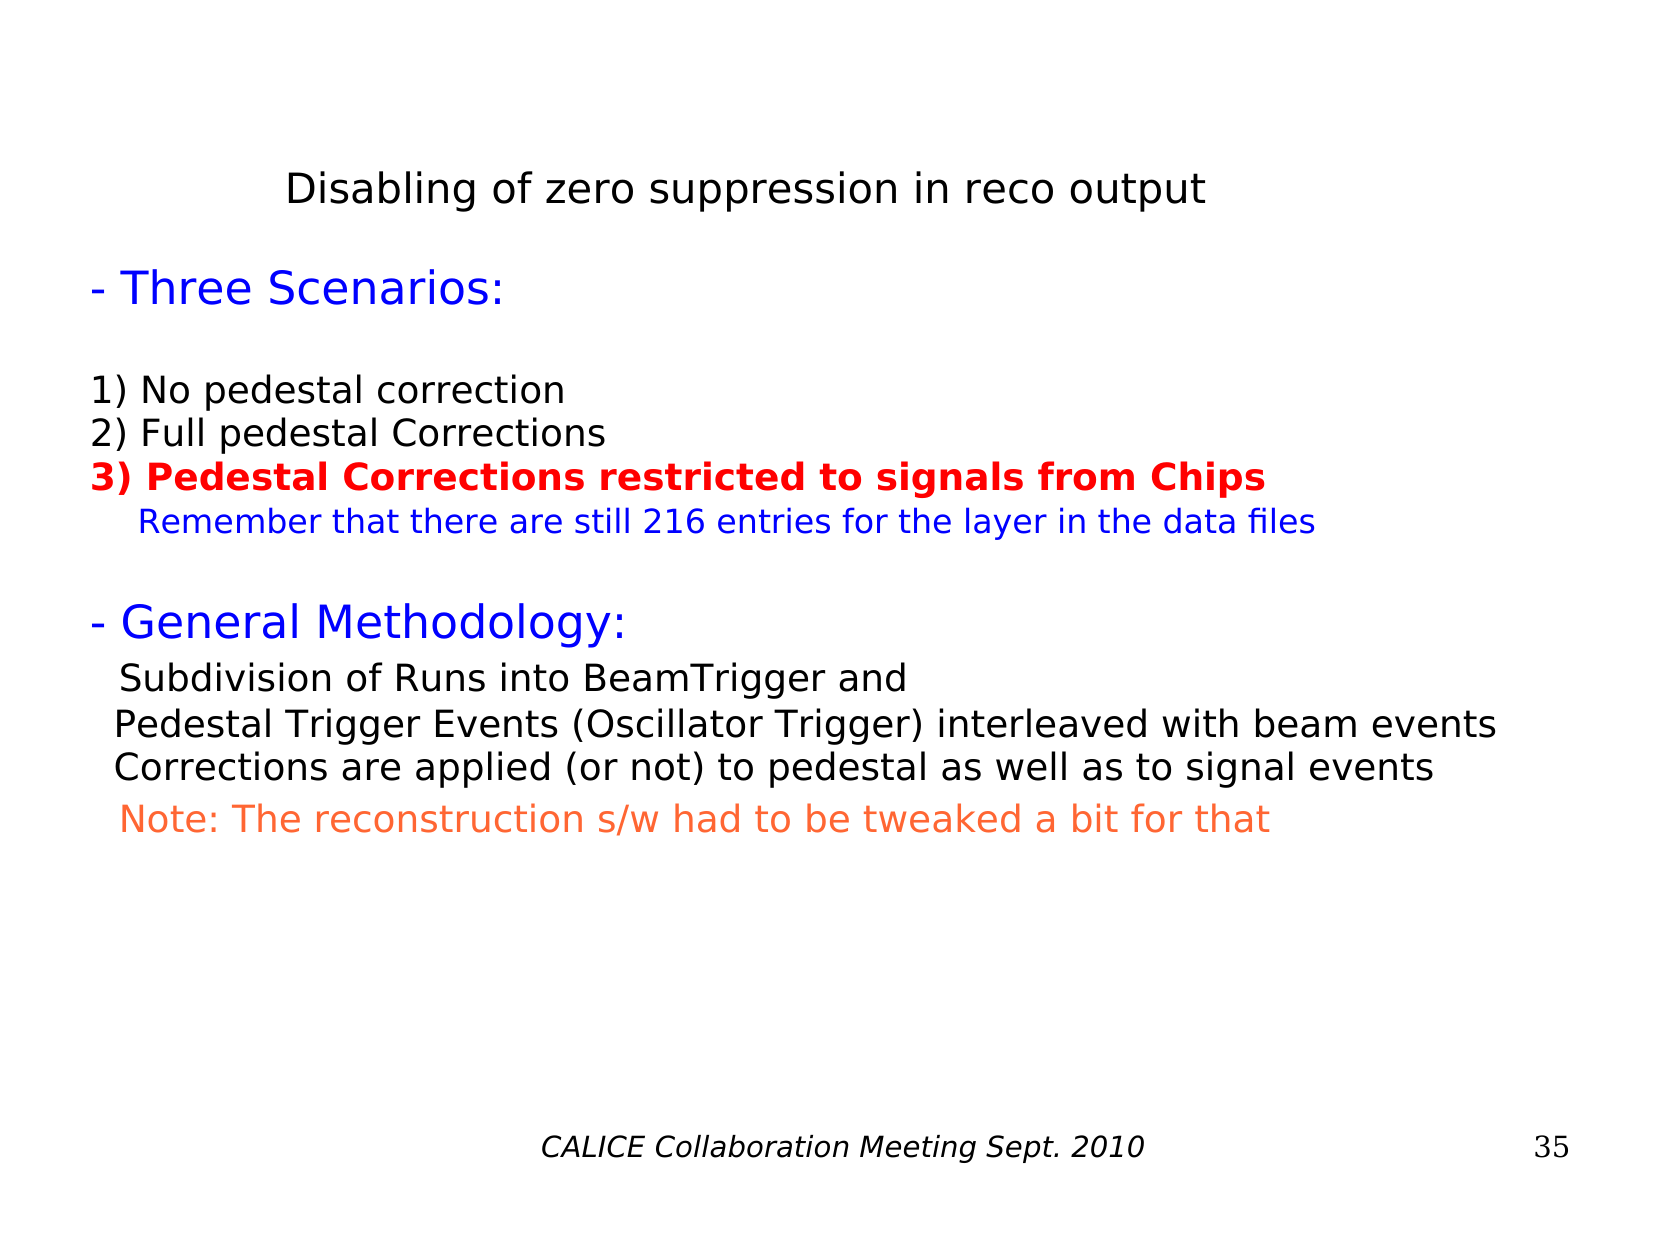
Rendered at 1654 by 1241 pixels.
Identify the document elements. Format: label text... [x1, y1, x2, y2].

text_box Disabling of zero suppression in reco output - Three Scenarios: 1) No pedestal correction 2) Full pedestal Corrections 3) Pedestal Corrections restricted to signals from Chips Remember that there are still 216 entries for the layer in the data files - General Methodology: Subdivision of Runs into BeamTrigger and Pedestal Trigger Events (Oscillator Trigger) interleaved with beam events Corrections are applied (or not) to pedestal as well as to signal events Note: The reconstruction s/w had to be tweaked a bit for that [75, 157, 1514, 938]
